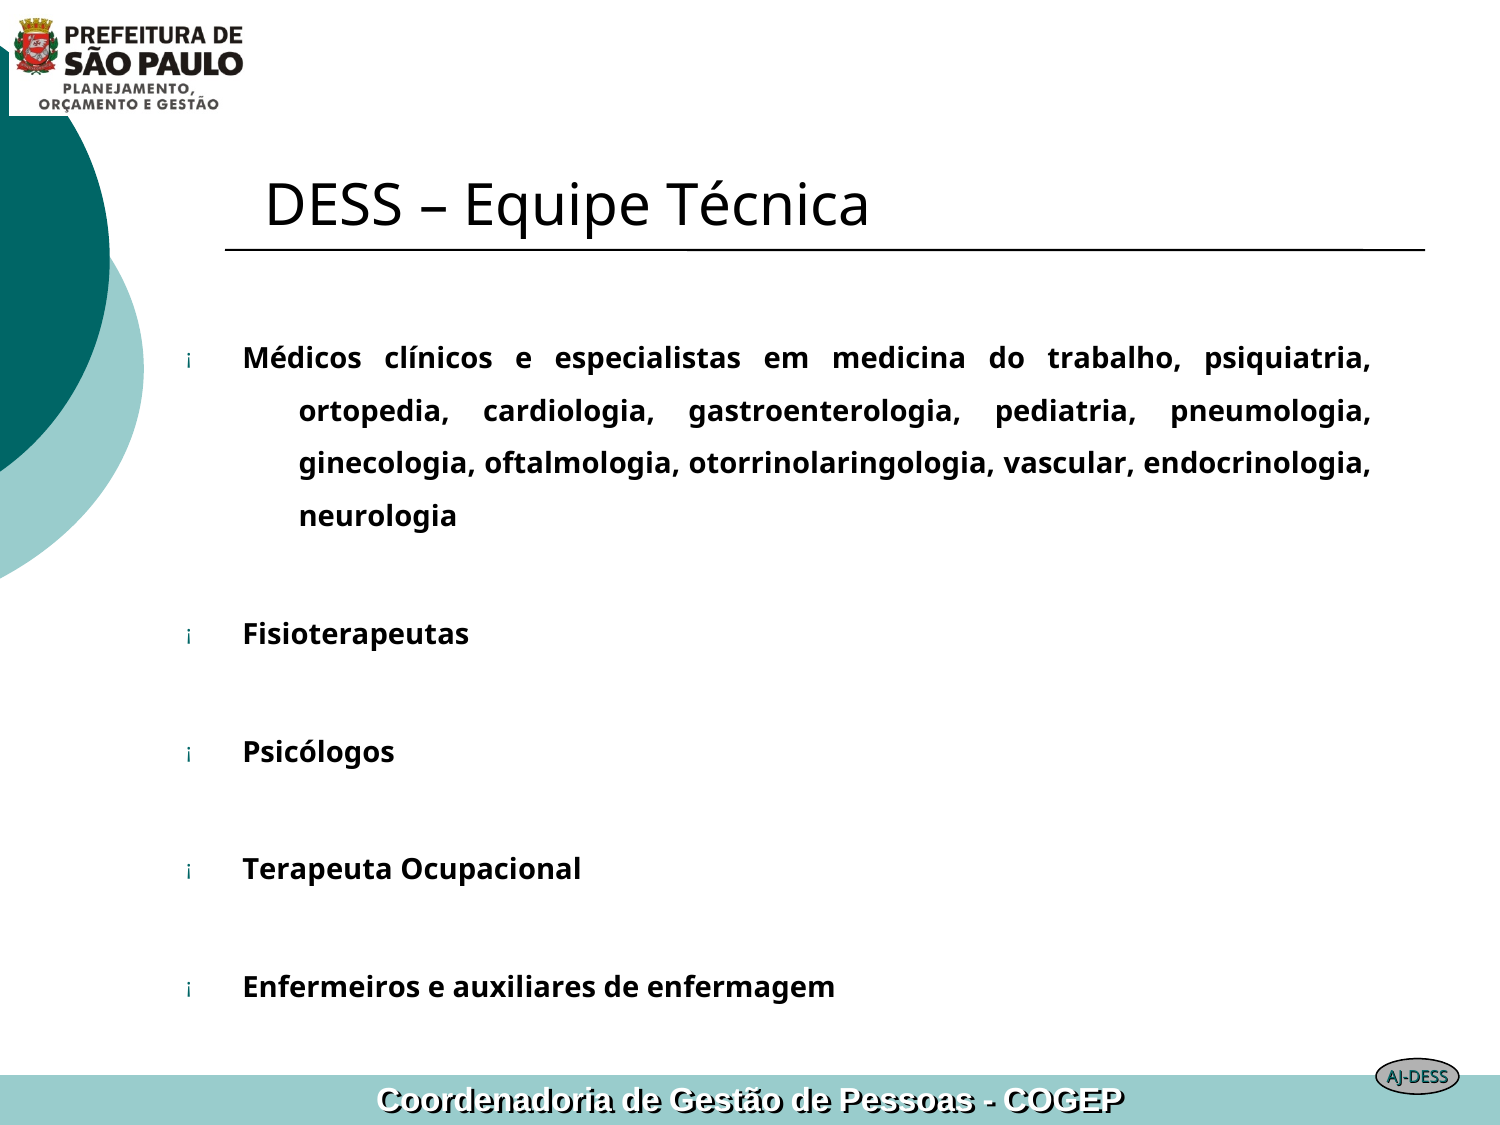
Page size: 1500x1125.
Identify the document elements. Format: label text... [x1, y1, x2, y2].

title DESS – Equipe Técnica [174, 37, 1413, 209]
list Médicos clínicos e especialistas em medicina do trabalho, psiquiatria, ortopedia, cardiologia, gastroenterologia, pediatria, pneumologia, ginecologia, oftalmologia, otorrinolaringologia, vascular, endocrinologia, neurologia Fisioterapeutas Psicólogos Terapeuta Ocupacional Enfermeiros e auxiliares de enfermagem [171, 314, 1388, 1024]
text_box AJ-DESS [1376, 1058, 1459, 1095]
